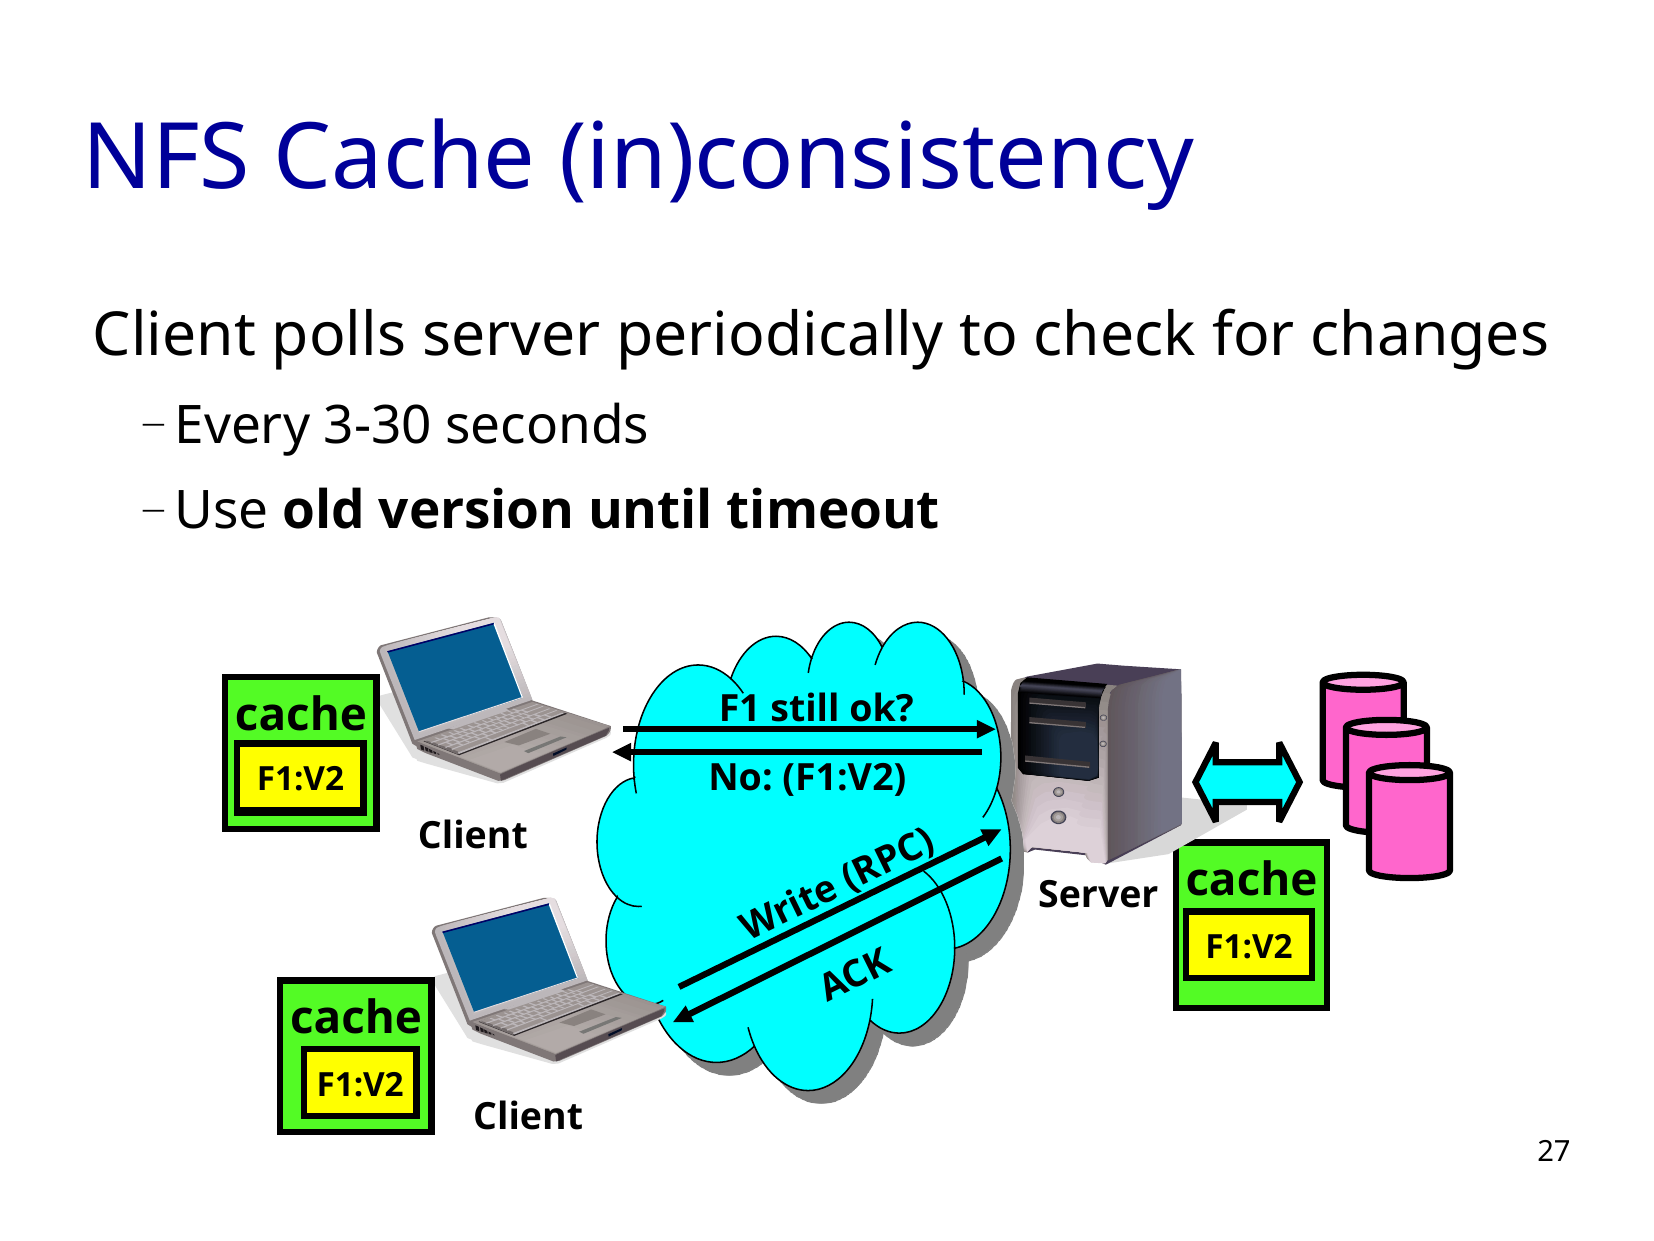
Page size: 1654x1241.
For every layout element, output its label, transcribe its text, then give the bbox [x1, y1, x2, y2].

text_box F1:V2 [1185, 911, 1313, 979]
text_box F1:V2 [304, 1049, 417, 1116]
text_box ACK [681, 866, 1027, 1080]
list Client polls server periodically to check for changes Every 3-30 seconds Use old version until timeout [60, 290, 1571, 599]
text_box [638, 678, 666, 726]
text_box Write (RPC) [681, 785, 986, 971]
picture [376, 617, 611, 784]
text_box [1195, 742, 1300, 822]
text_box Client [420, 1084, 636, 1145]
text_box [731, 622, 963, 676]
text_box Server [1008, 862, 1211, 922]
text_box [596, 682, 1011, 1059]
picture [1010, 663, 1247, 866]
text_box cache [225, 677, 377, 829]
picture [431, 897, 667, 1064]
text_box [668, 664, 728, 676]
title NFS Cache (in)consistency [82, 49, 1571, 257]
text_box No: (F1:V2) [656, 746, 960, 806]
text_box F1 still ok? [666, 676, 967, 737]
text_box F1:V2 [237, 743, 364, 811]
text_box cache [1175, 842, 1328, 1008]
text_box [1322, 683, 1450, 879]
text_box [758, 957, 955, 1091]
text_box Client [365, 804, 581, 864]
text_box cache [280, 980, 432, 1132]
